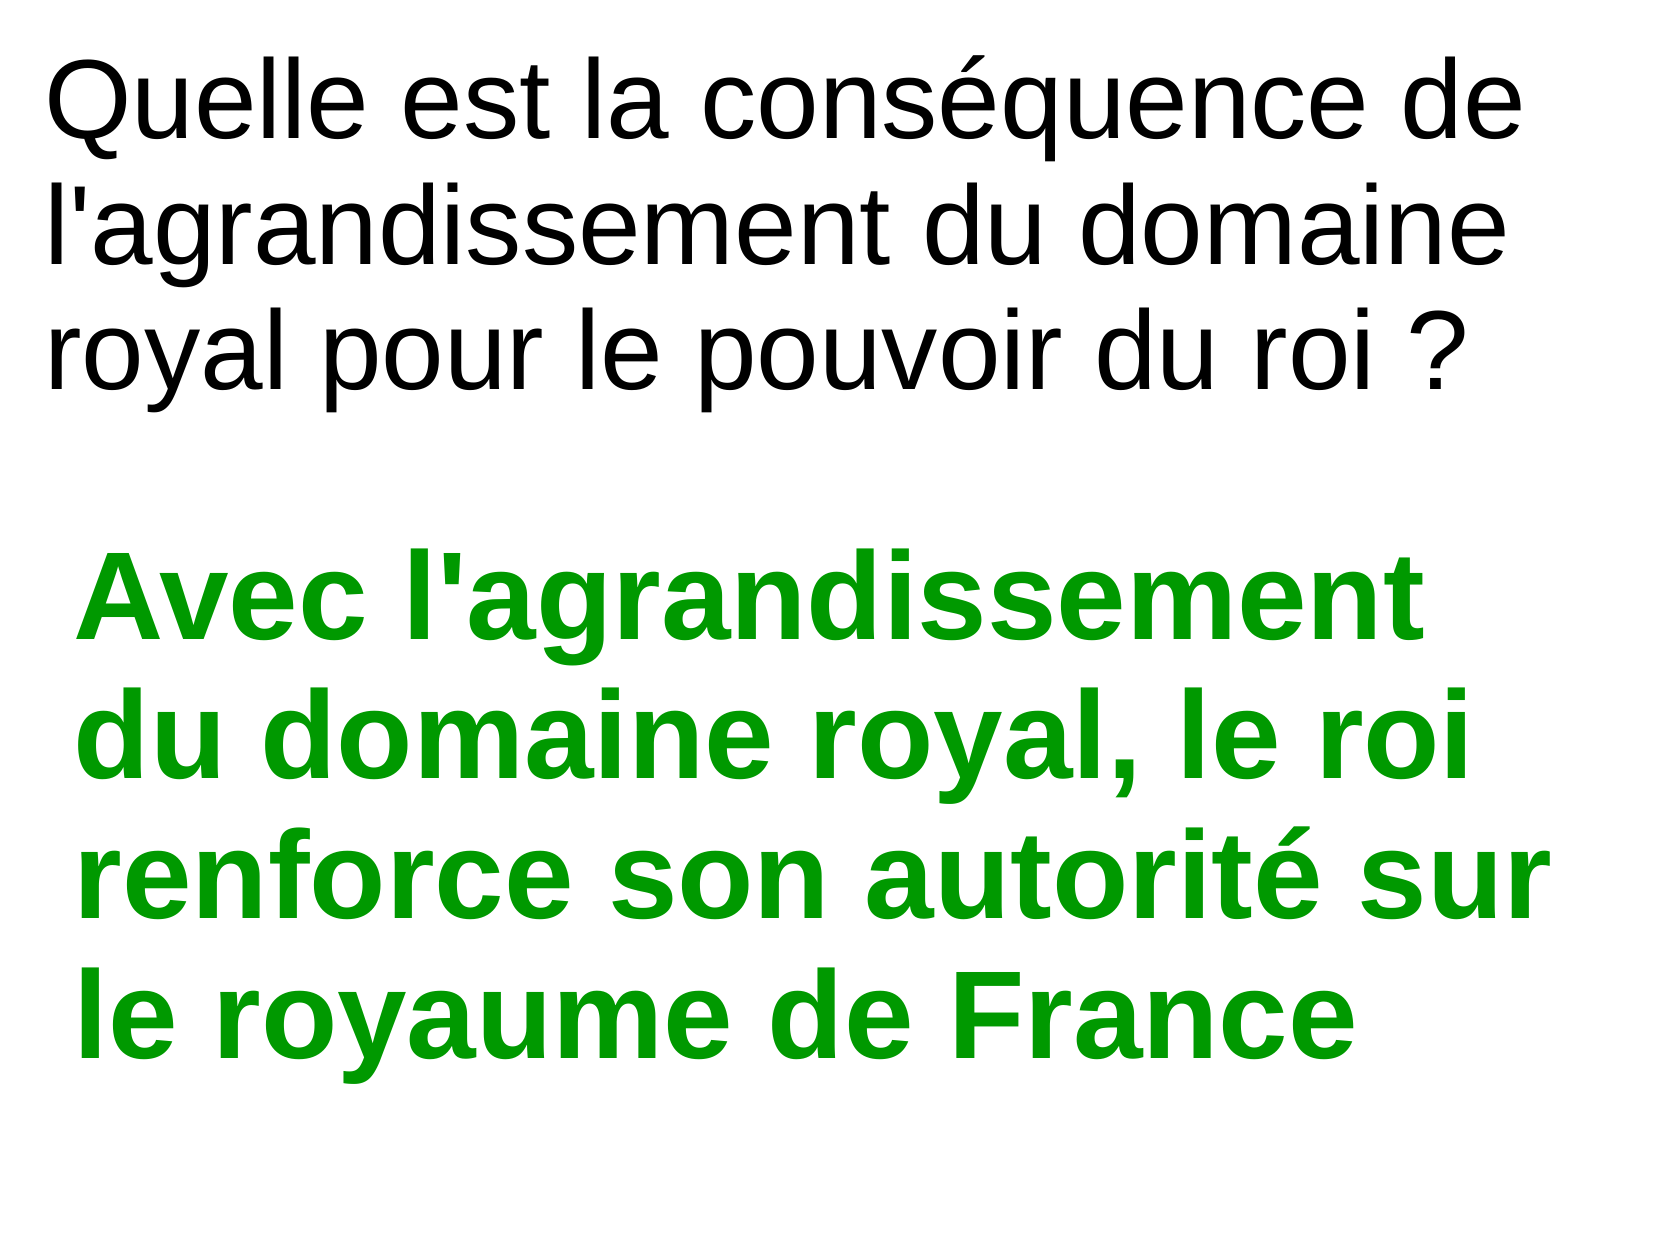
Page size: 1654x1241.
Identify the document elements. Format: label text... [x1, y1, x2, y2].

text_box Avec l'agrandissement du domaine royal, le roi renforce son autorité sur le royaume de France [59, 518, 1595, 1093]
text_box Quelle est la conséquence de l'agrandissement du domaine royal pour le pouvoir du roi ? [29, 29, 1654, 421]
